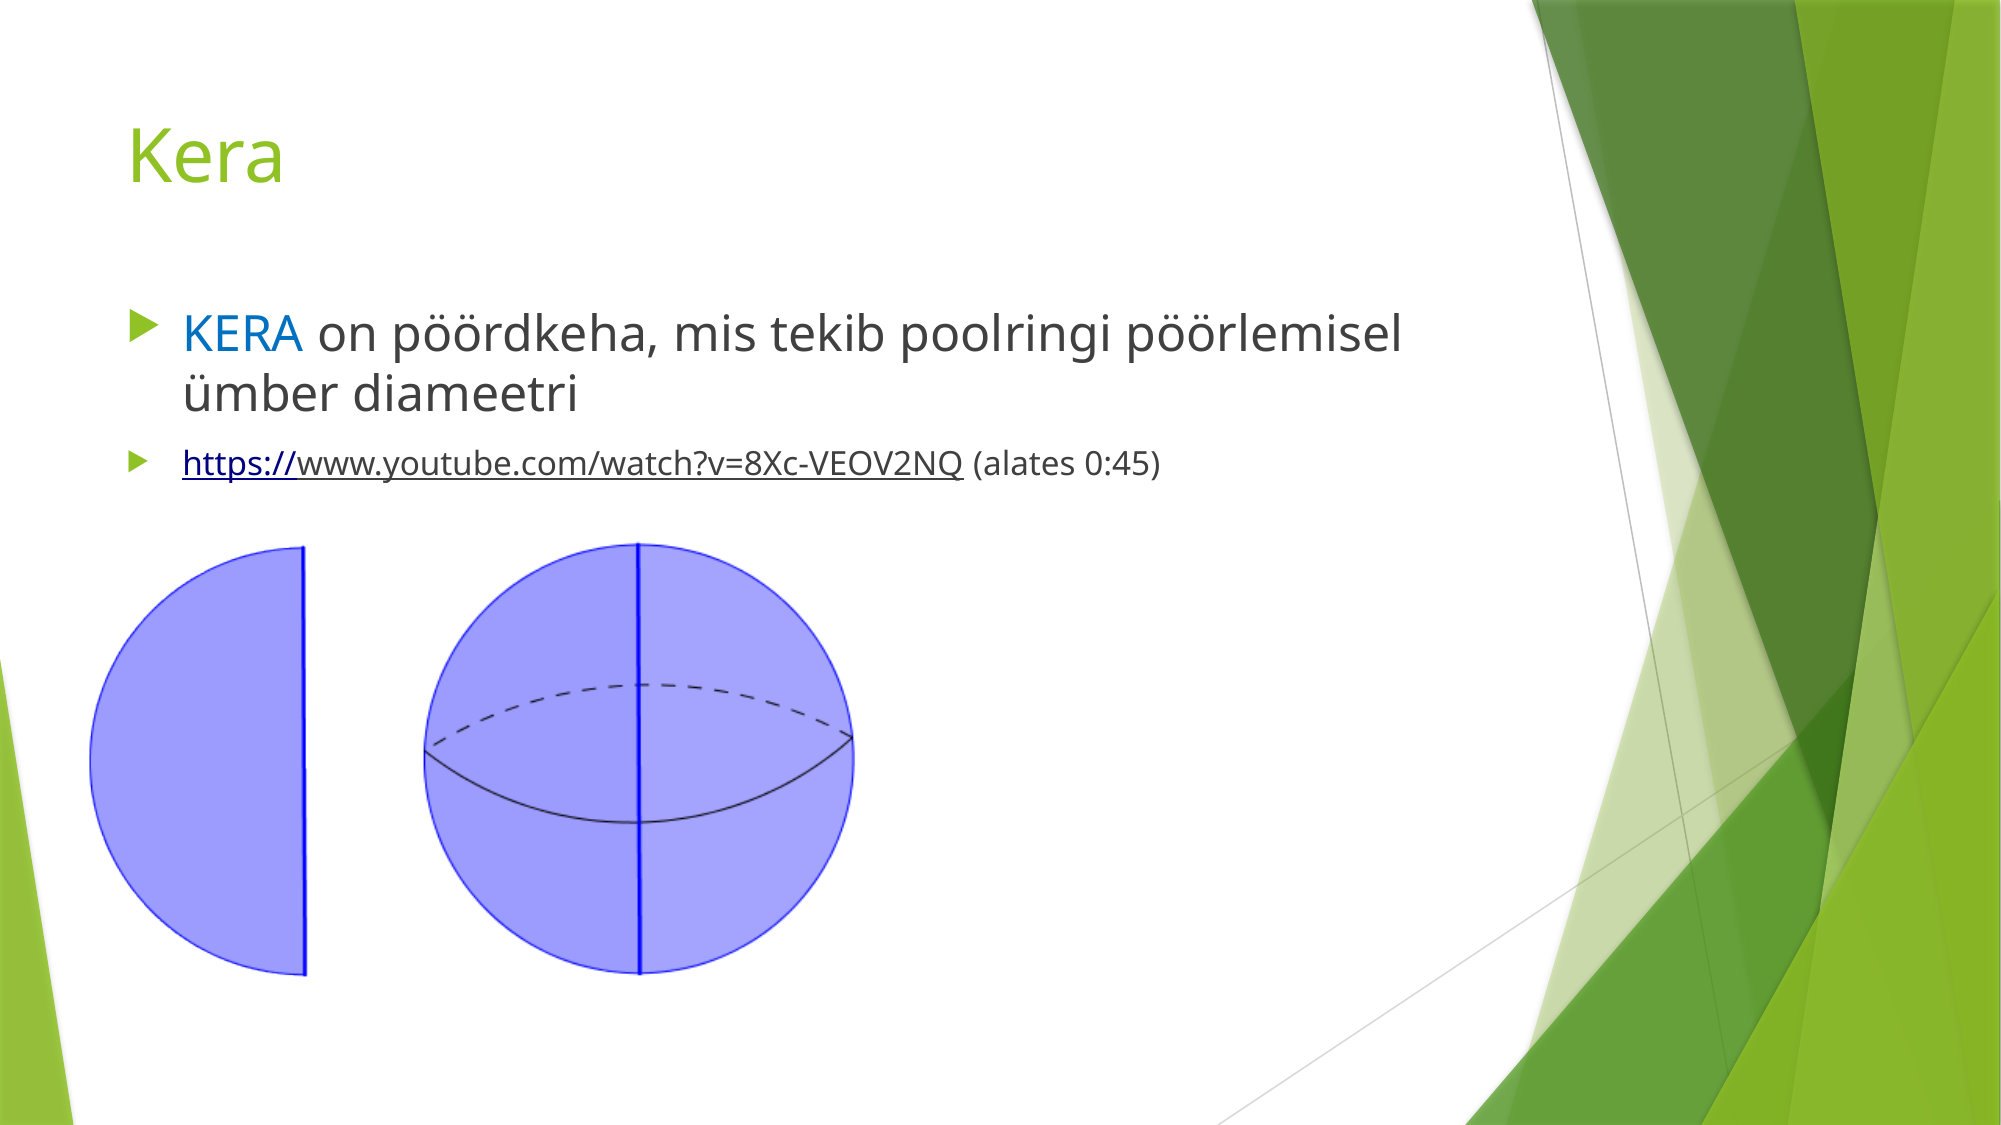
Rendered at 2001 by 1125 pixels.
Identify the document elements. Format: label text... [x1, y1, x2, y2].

picture [413, 531, 866, 988]
list KERA on pöördkeha, mis tekib poolringi pöörlemisel ümber diameetri https://www.youtube.com/watch?v=8Xc-VEOV2NQ (alates 0:45) [111, 293, 1522, 931]
picture [77, 531, 325, 991]
title Kera [111, 99, 1522, 293]
